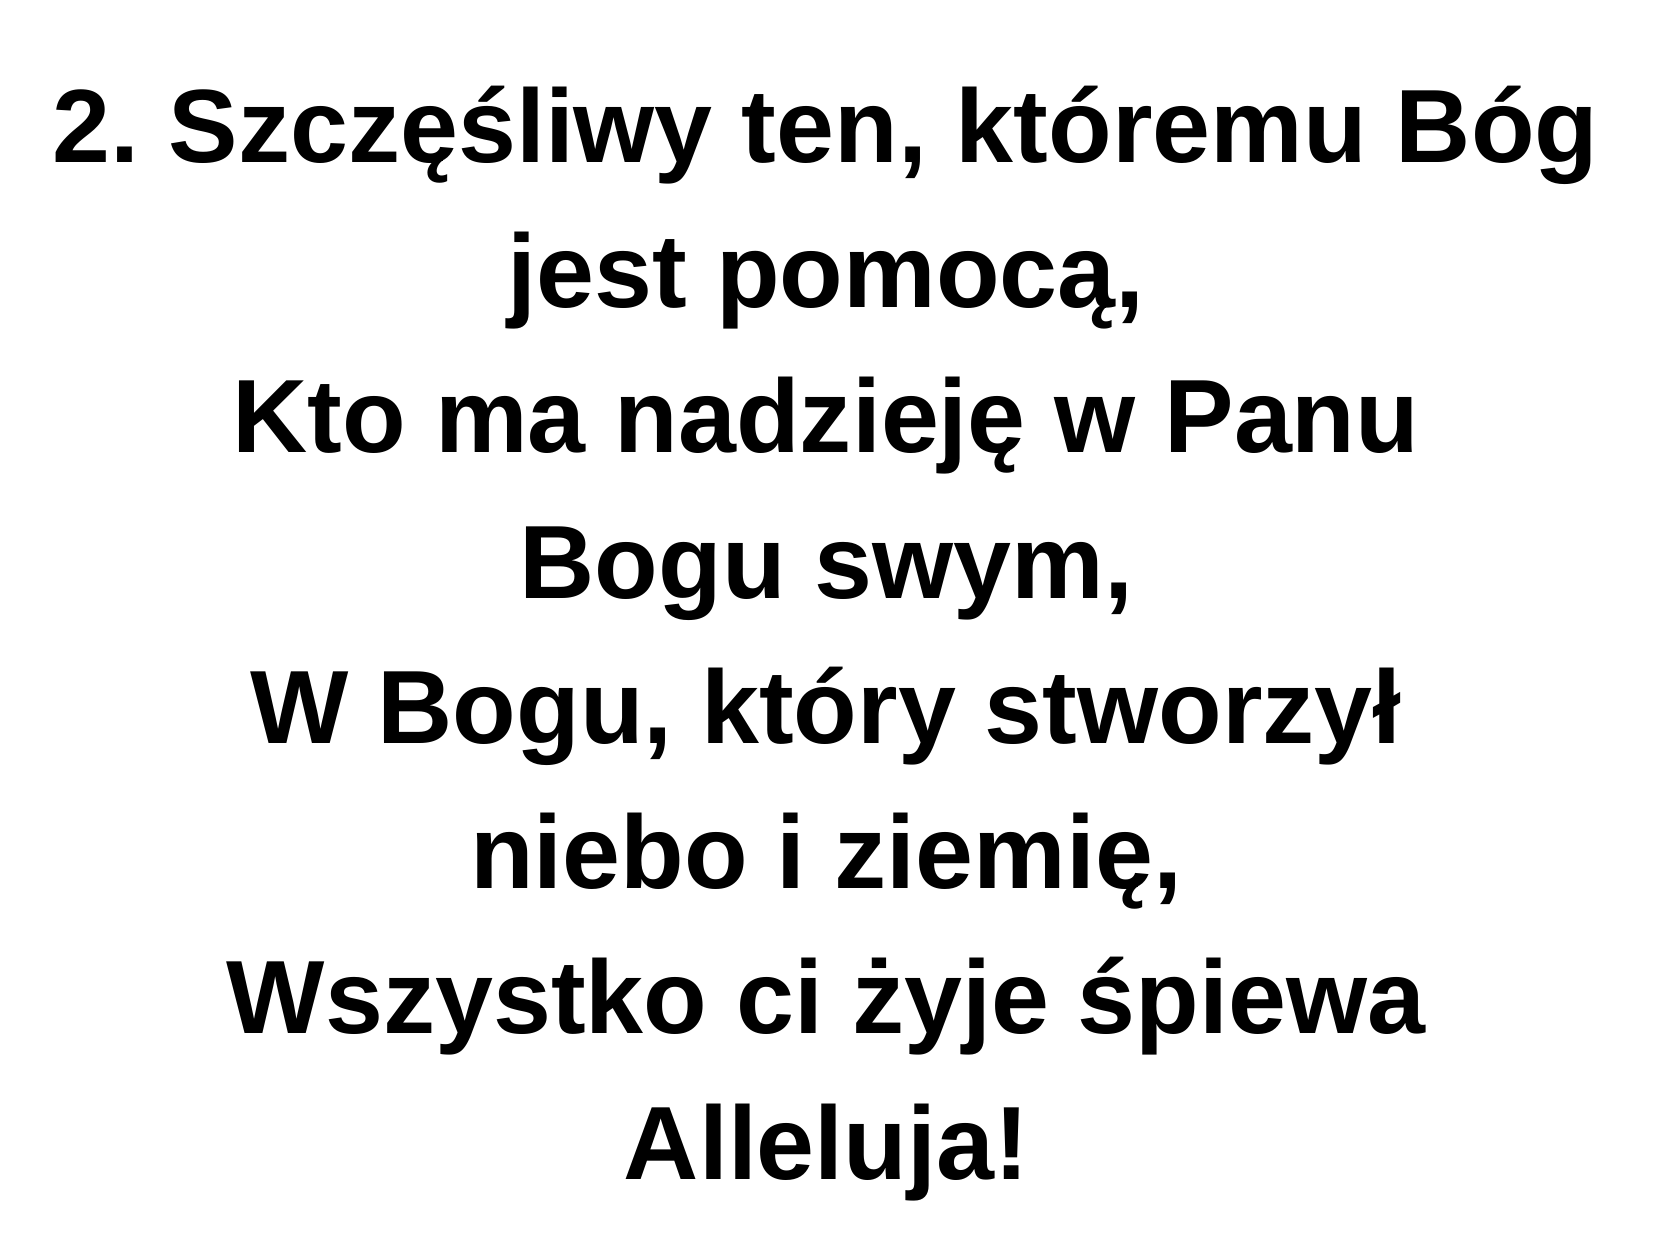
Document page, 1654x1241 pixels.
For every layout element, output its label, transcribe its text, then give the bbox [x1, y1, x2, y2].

subtitle 2. Szczęśliwy ten, któremu Bóg jest pomocą, Kto ma nadzieję w Panu Bogu swym, W Bogu, który stworzył niebo i ziemię, Wszystko ci żyje śpiewa Alleluja! [0, 0, 1654, 1241]
